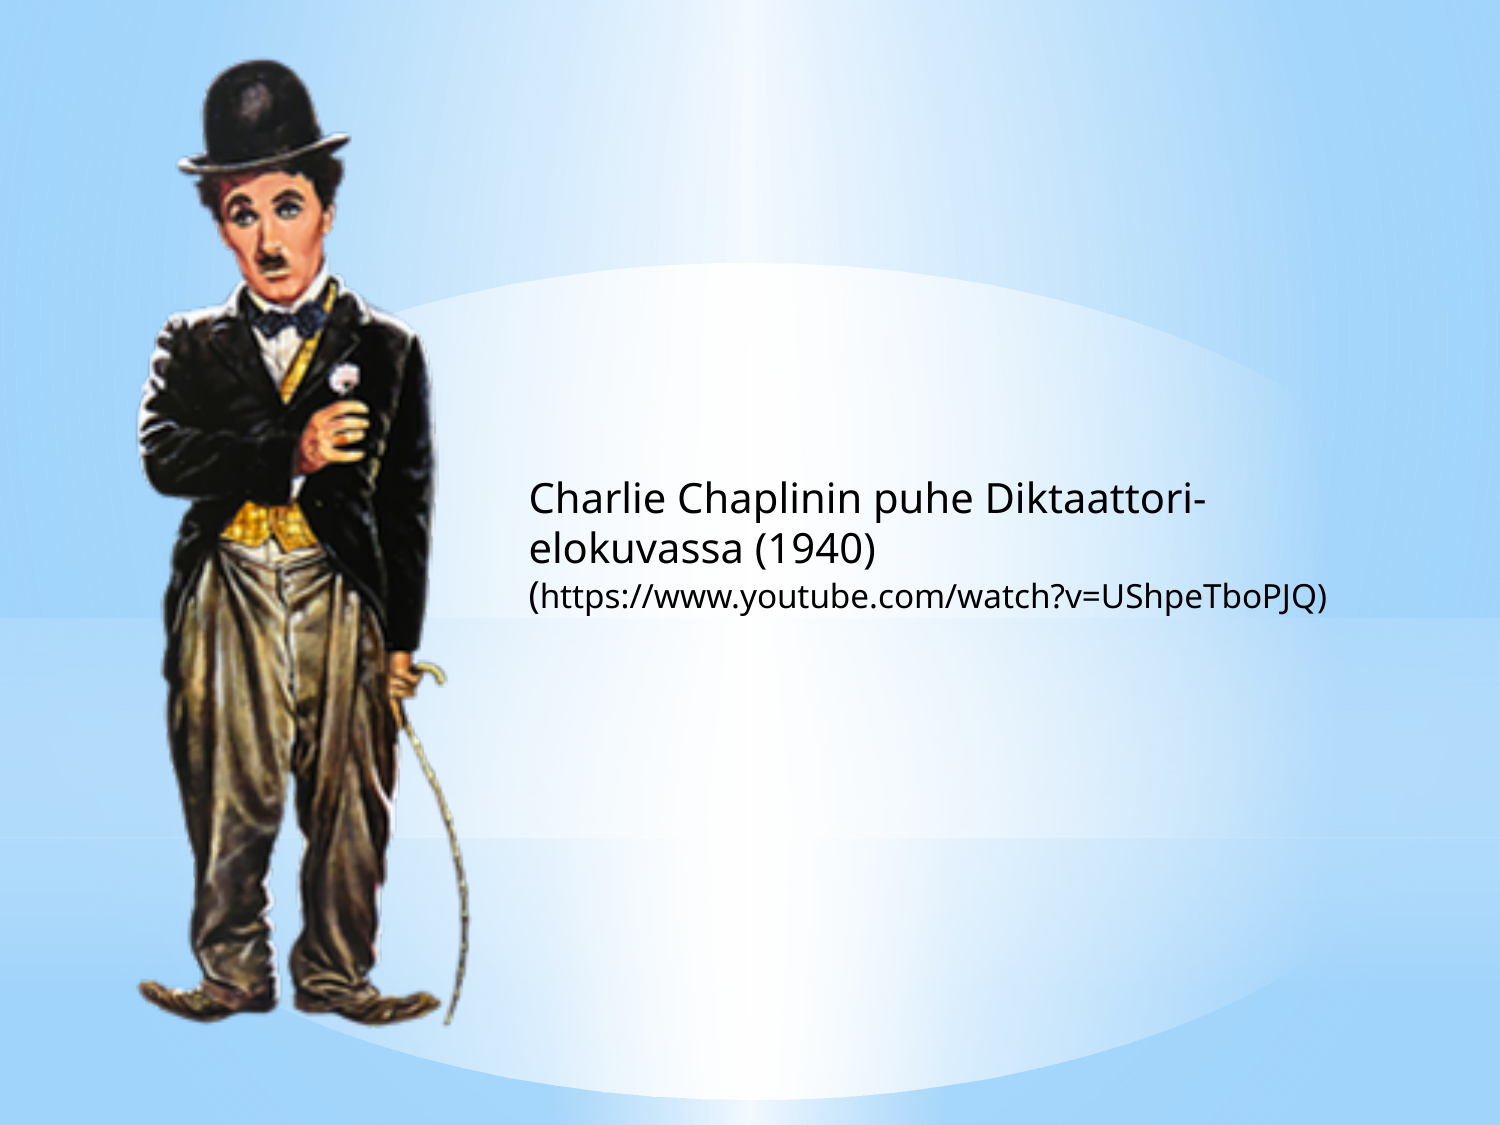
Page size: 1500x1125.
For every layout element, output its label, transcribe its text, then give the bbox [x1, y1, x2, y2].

picture [0, 25, 605, 1056]
text_box Charlie Chaplinin puhe Diktaattori-elokuvassa (1940) (https://www.youtube.com/watch?v=UShpeTboPJQ) [513, 463, 1424, 624]
